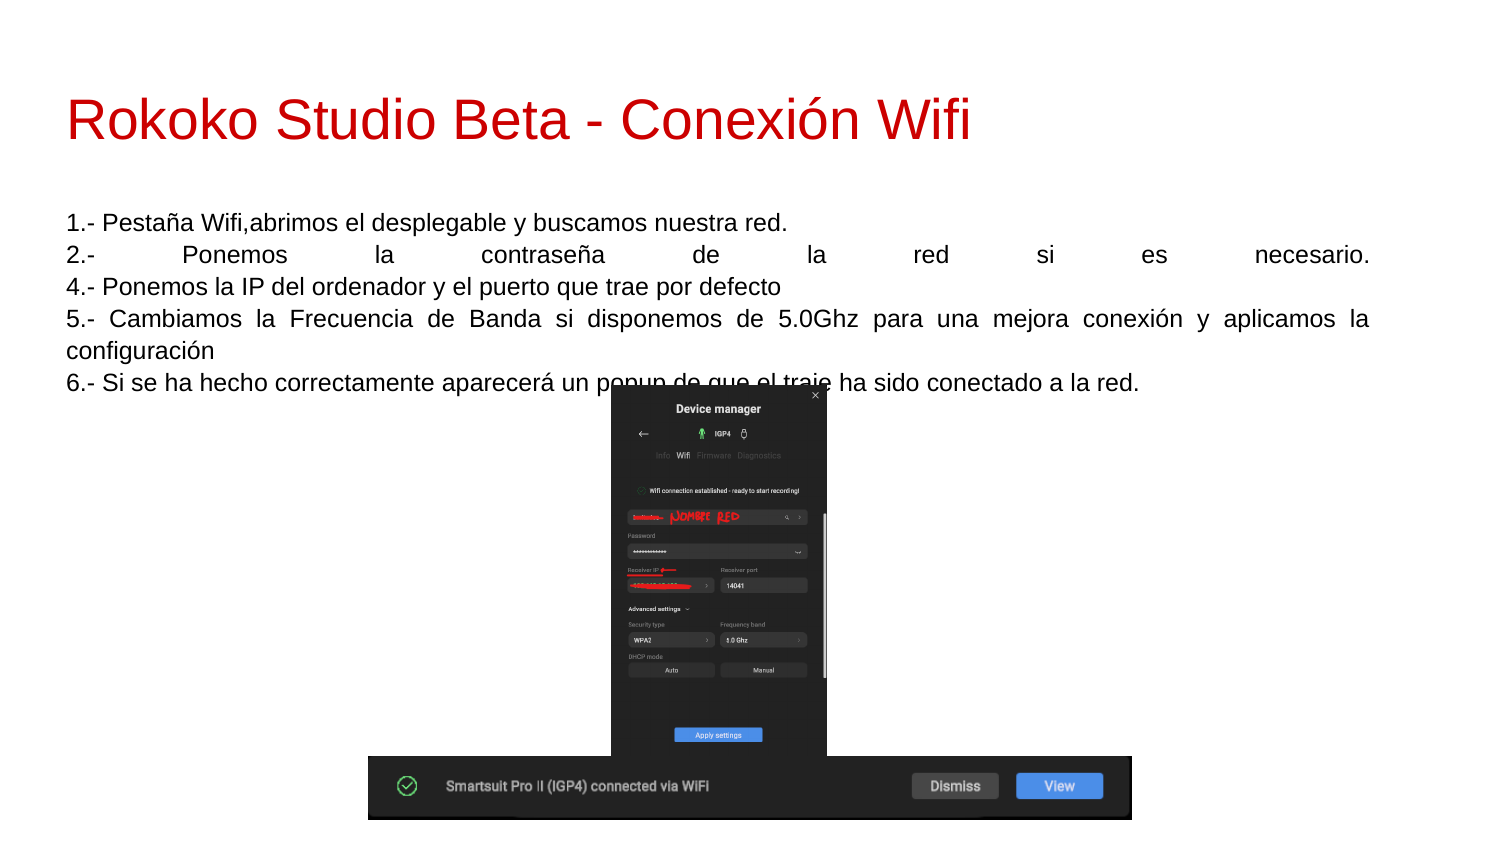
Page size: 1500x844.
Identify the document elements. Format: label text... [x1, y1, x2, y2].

title Rokoko Studio Beta - Conexión Wifi [51, 72, 1449, 167]
picture [368, 385, 1132, 820]
list 1.- Pestaña Wifi,abrimos el desplegable y buscamos nuestra red. 2.- Ponemos la contraseña de la red si es necesario. 4.- Ponemos la IP del ordenador y el puerto que trae por defecto 5.- Cambiamos la Frecuencia de Banda si disponemos de 5.0Ghz para una mejora conexión y aplicamos la configuración 6.- Si se ha hecho correctamente aparecerá un popup de que el traje ha sido conectado a la red. [51, 189, 1388, 422]
